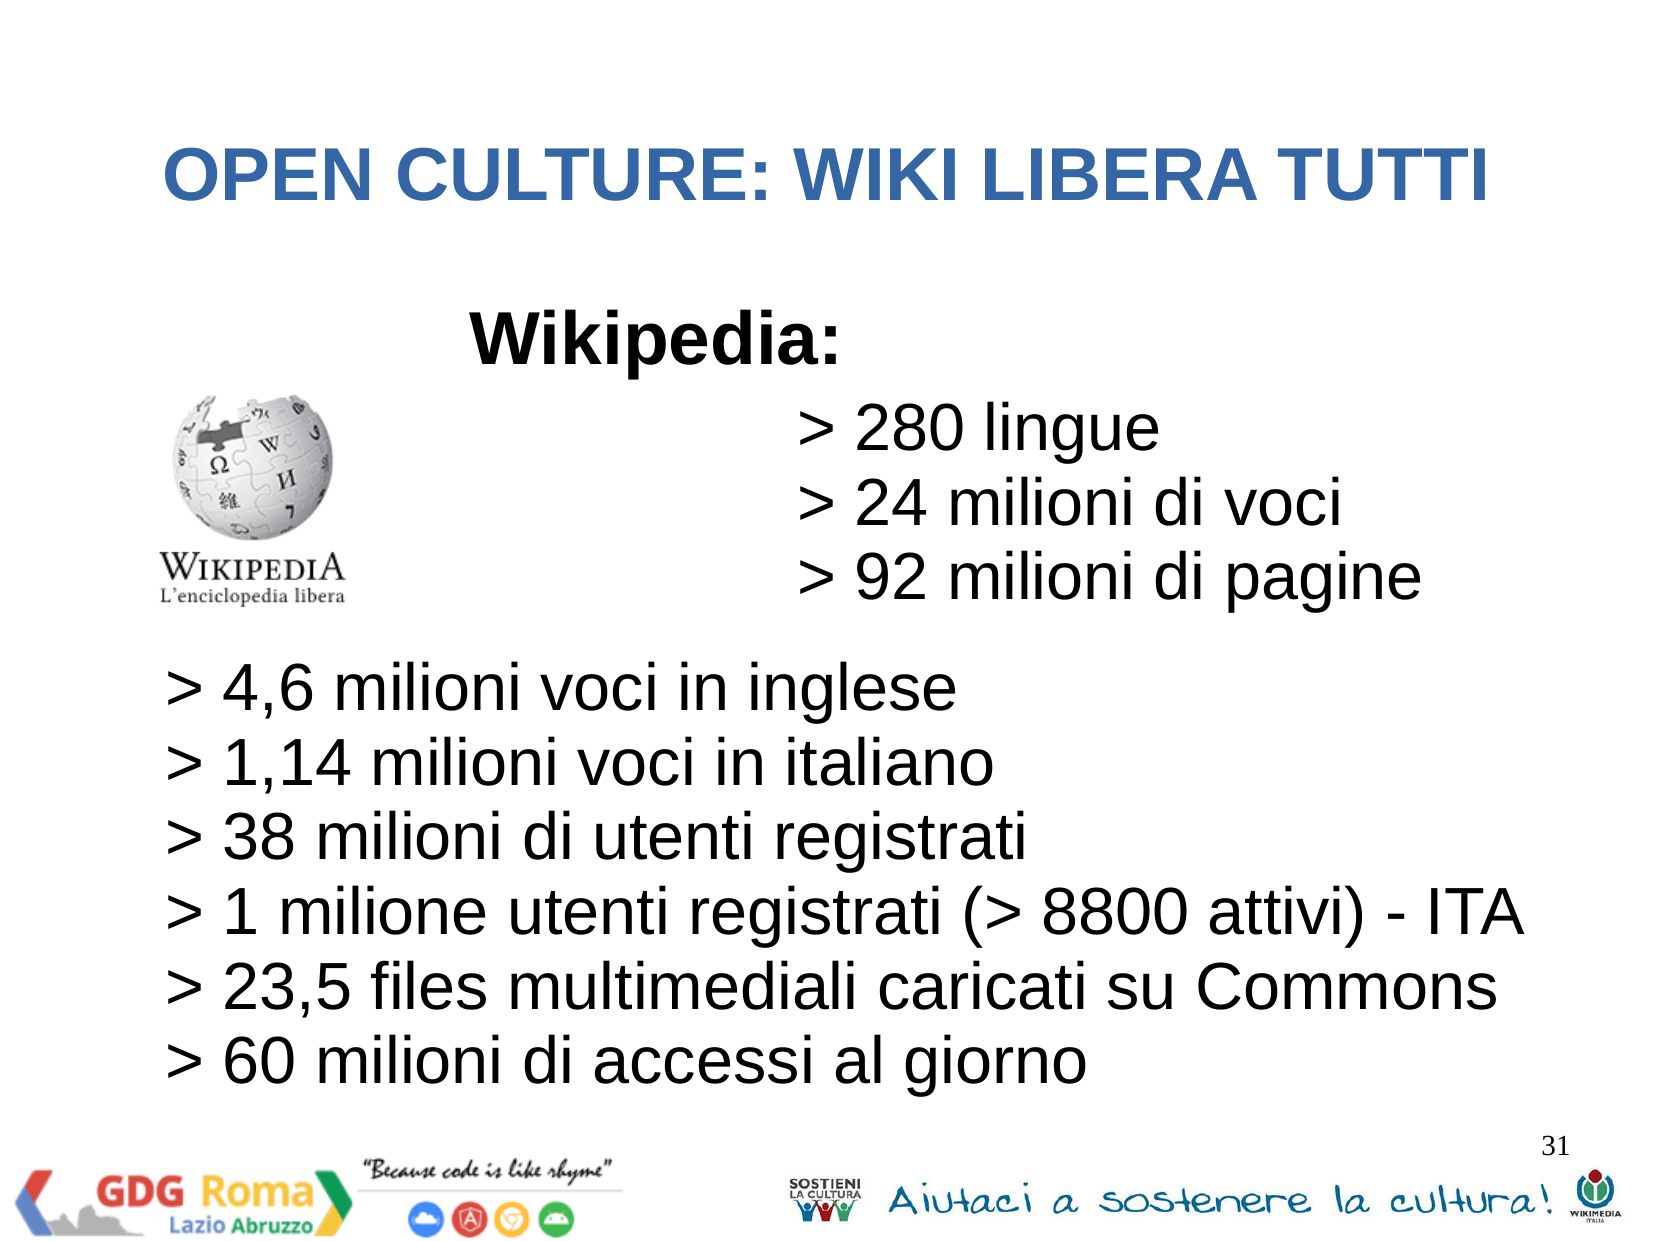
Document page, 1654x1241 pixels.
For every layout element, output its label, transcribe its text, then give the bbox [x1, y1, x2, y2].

picture [772, 1163, 1648, 1233]
text_box > 4,6 milioni voci in inglese > 1,14 milioni voci in italiano > 38 milioni di utenti registrati > 1 milione utenti registrati (> 8800 attivi) - ITA > 23,5 files multimediali caricati su Commons > 60 milioni di accessi al giorno [129, 637, 1619, 1111]
text_box > 280 lingue > 24 milioni di voci > 92 milioni di pagine [761, 389, 1477, 615]
text_box Wikipedia: [454, 289, 928, 390]
picture [11, 1155, 626, 1241]
title OPEN CULTURE: WIKI LIBERA TUTTI [11, 17, 1642, 249]
picture [147, 371, 359, 615]
